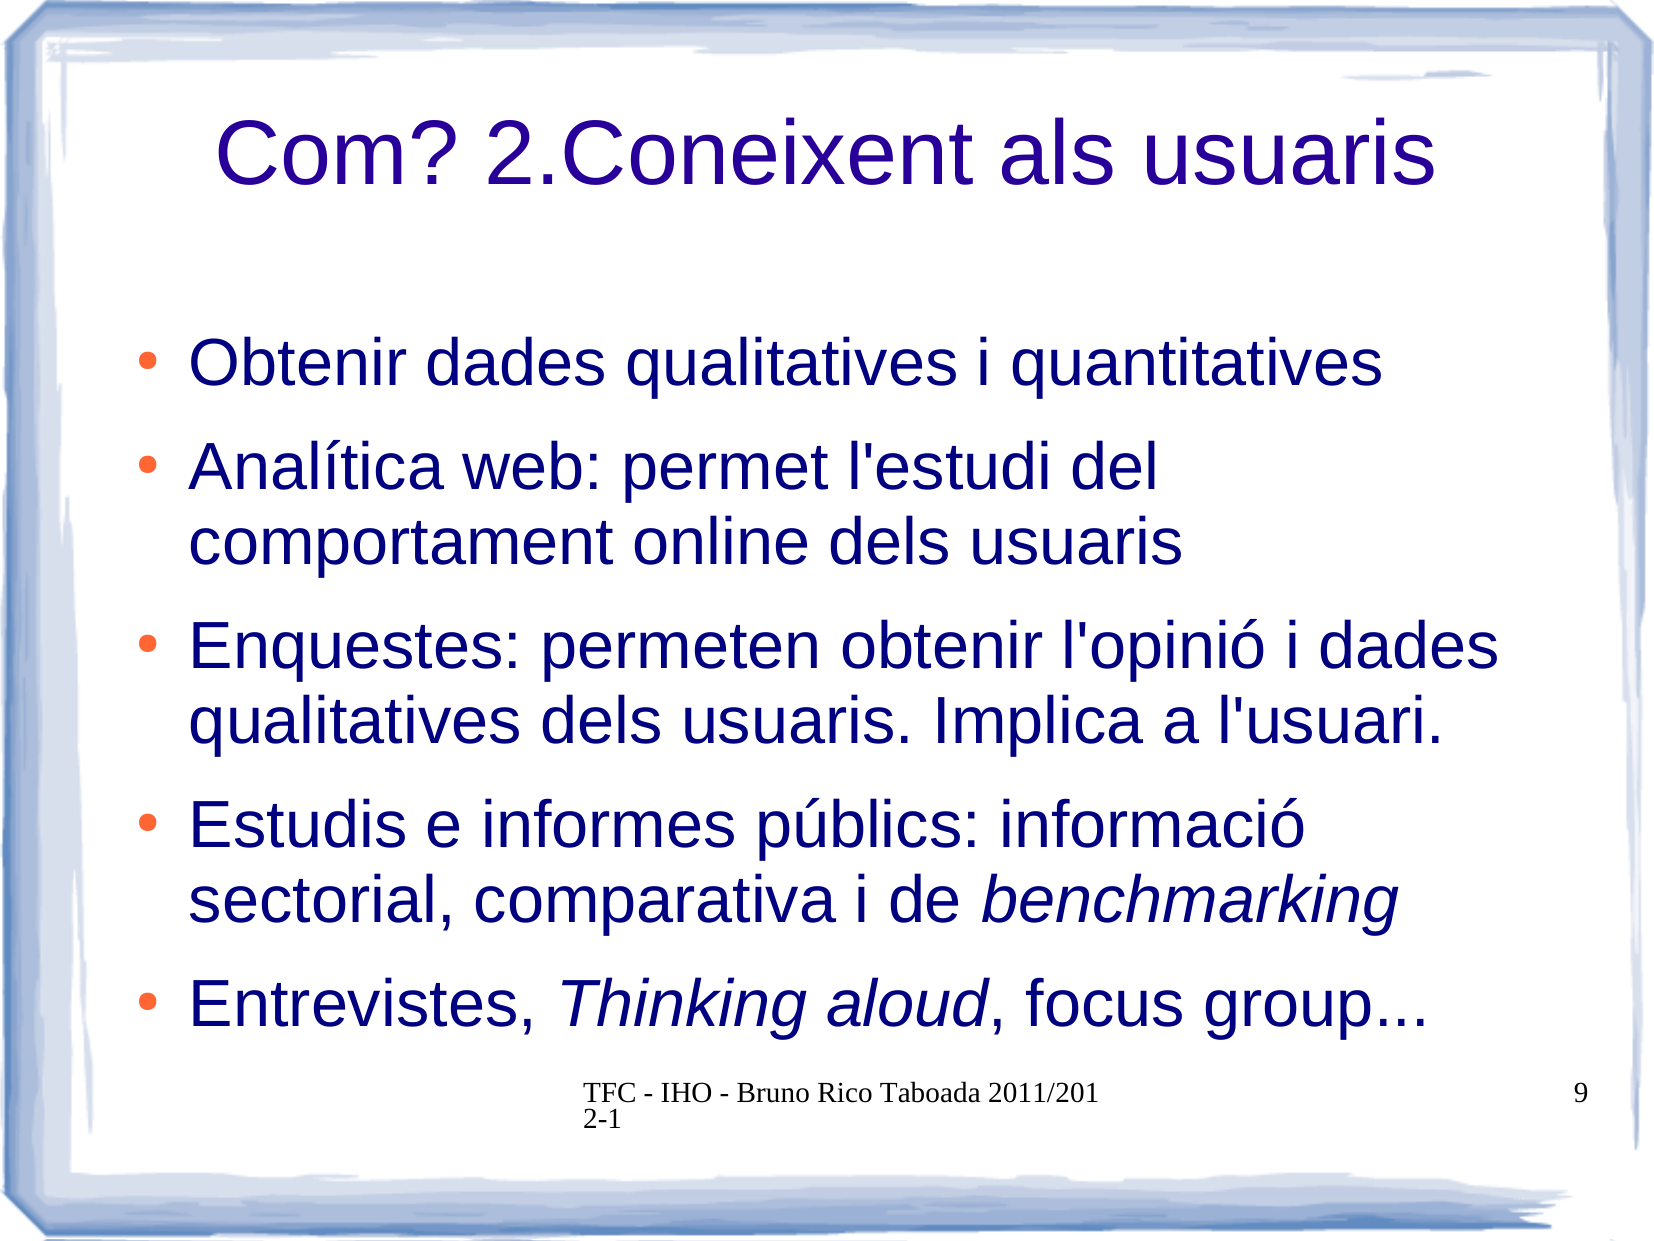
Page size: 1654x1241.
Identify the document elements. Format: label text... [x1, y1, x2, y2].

title Com? 2.Coneixent als usuaris [82, 49, 1571, 257]
list Obtenir dades qualitatives i quantitatives Analítica web: permet l'estudi del comportament online dels usuaris Enquestes: permeten obtenir l'opinió i dades qualitatives dels usuaris. Implica a l'usuari. Estudis e informes públics: informació sectorial, comparativa i de benchmarking Entrevistes, Thinking aloud, focus group... [118, 324, 1571, 1167]
picture [0, 0, 1654, 1241]
